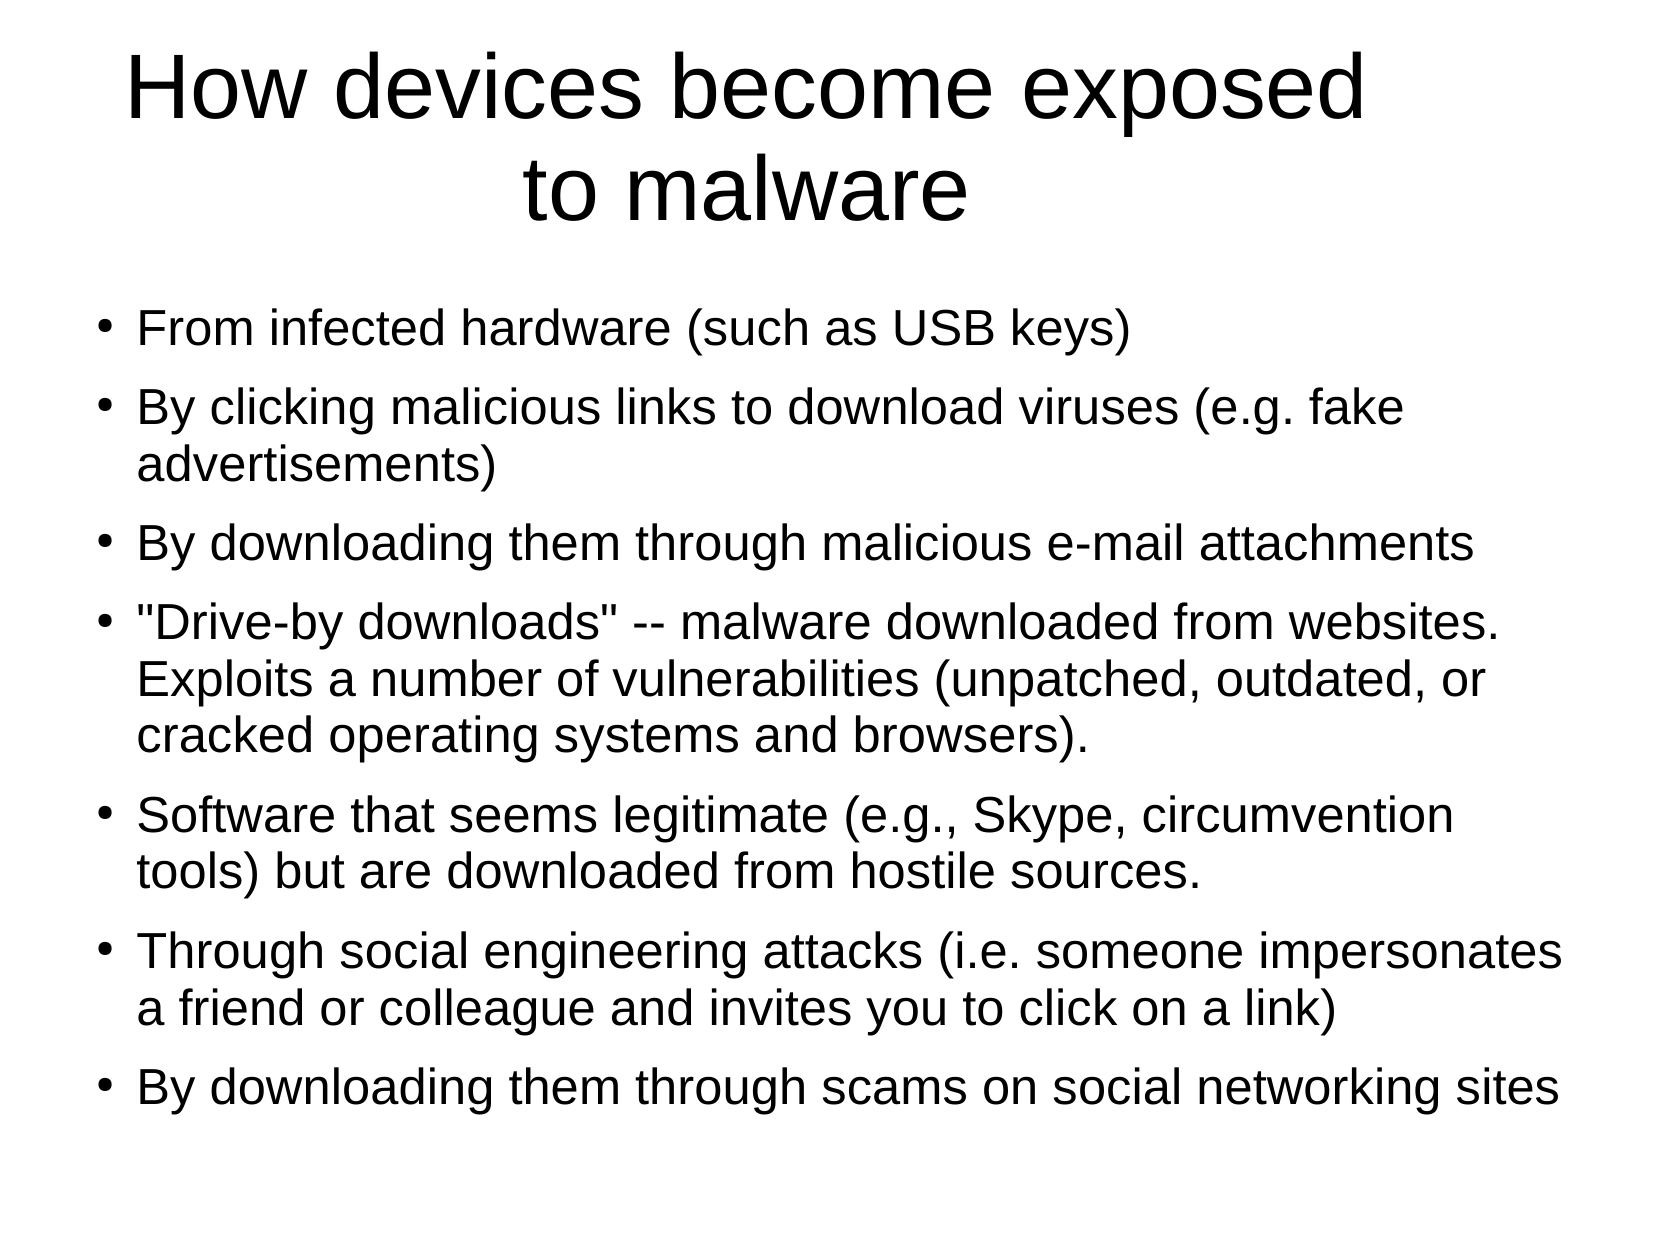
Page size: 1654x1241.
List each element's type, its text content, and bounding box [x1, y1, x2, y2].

title How devices become exposed to malware [82, 35, 1412, 241]
list From infected hardware (such as USB keys) By clicking malicious links to download viruses (e.g. fake advertisements) By downloading them through malicious e-mail attachments "Drive-by downloads" -- malware downloaded from websites. Exploits a number of vulnerabilities (unpatched, outdated, or cracked operating systems and browsers). Software that seems legitimate (e.g., Skype, circumvention tools) but are downloaded from hostile sources. Through social engineering attacks (i.e. someone impersonates a friend or colleague and invites you to click on a link) By downloading them through scams on social networking sites [82, 299, 1571, 1156]
